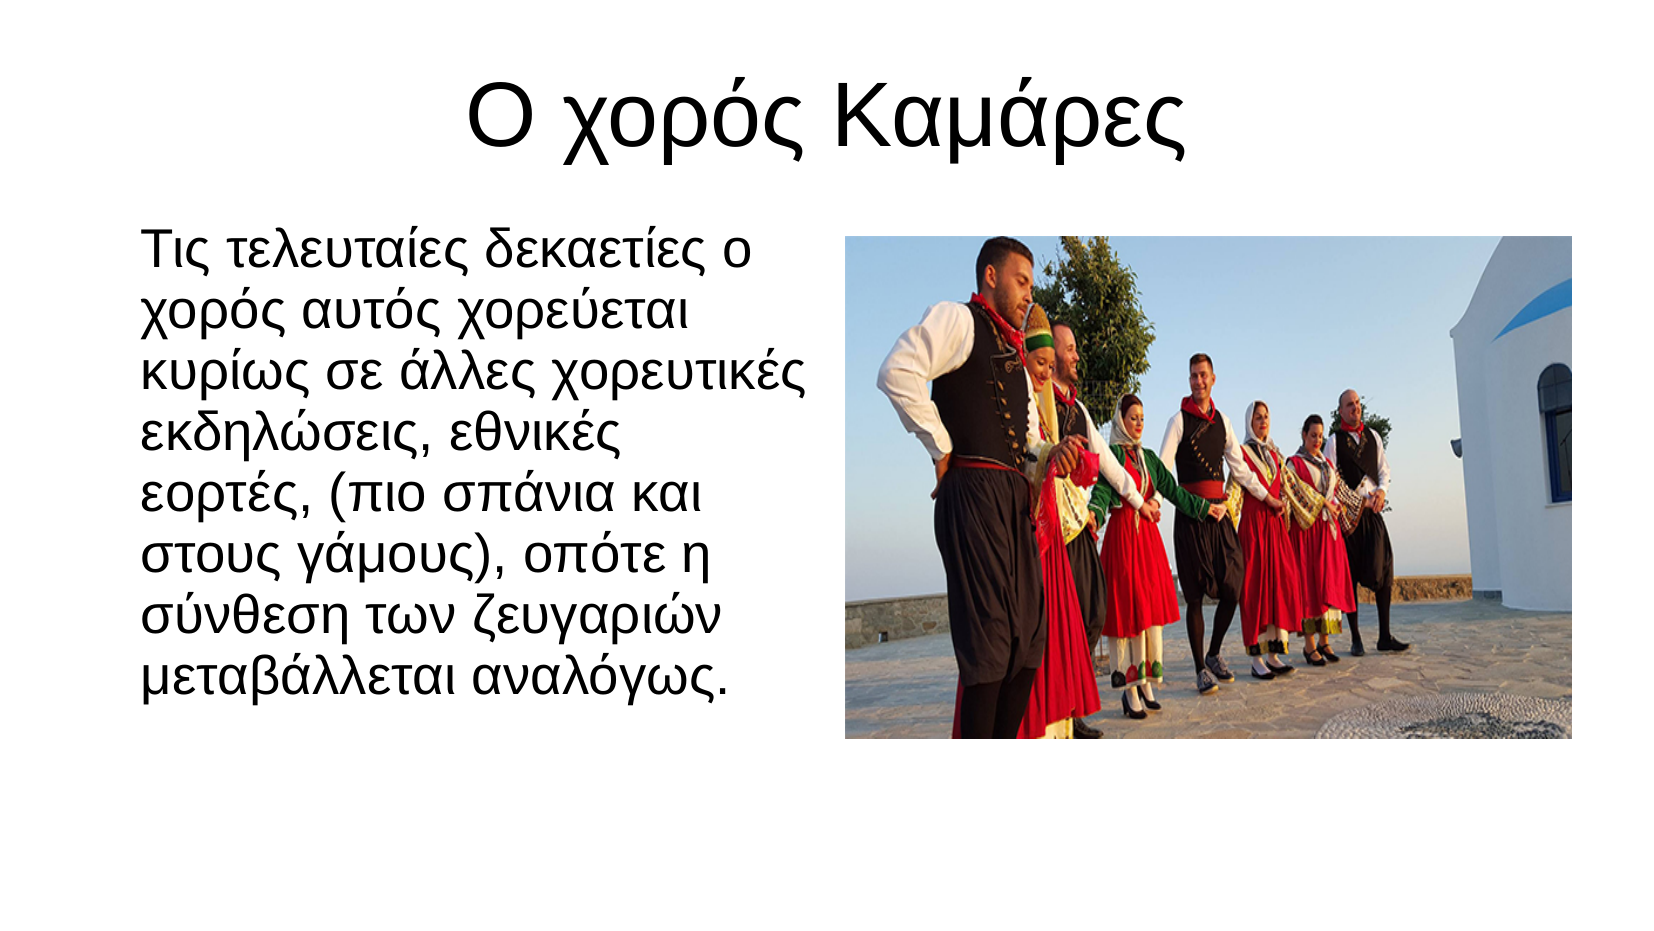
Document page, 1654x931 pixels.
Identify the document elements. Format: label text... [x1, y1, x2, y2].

list Τις τελευταίες δεκαετίες ο χορός αυτός χορεύεται κυρίως σε άλλες χορευτικές εκδηλώσεις, εθνικές εορτές, (πιο σπάνια και στους γάμους), οπότε η σύνθεση των ζευγαριών μεταβάλλεται αναλόγως. [82, 217, 809, 758]
picture [845, 236, 1572, 739]
title Ο χορός Καμάρες [82, 37, 1571, 193]
